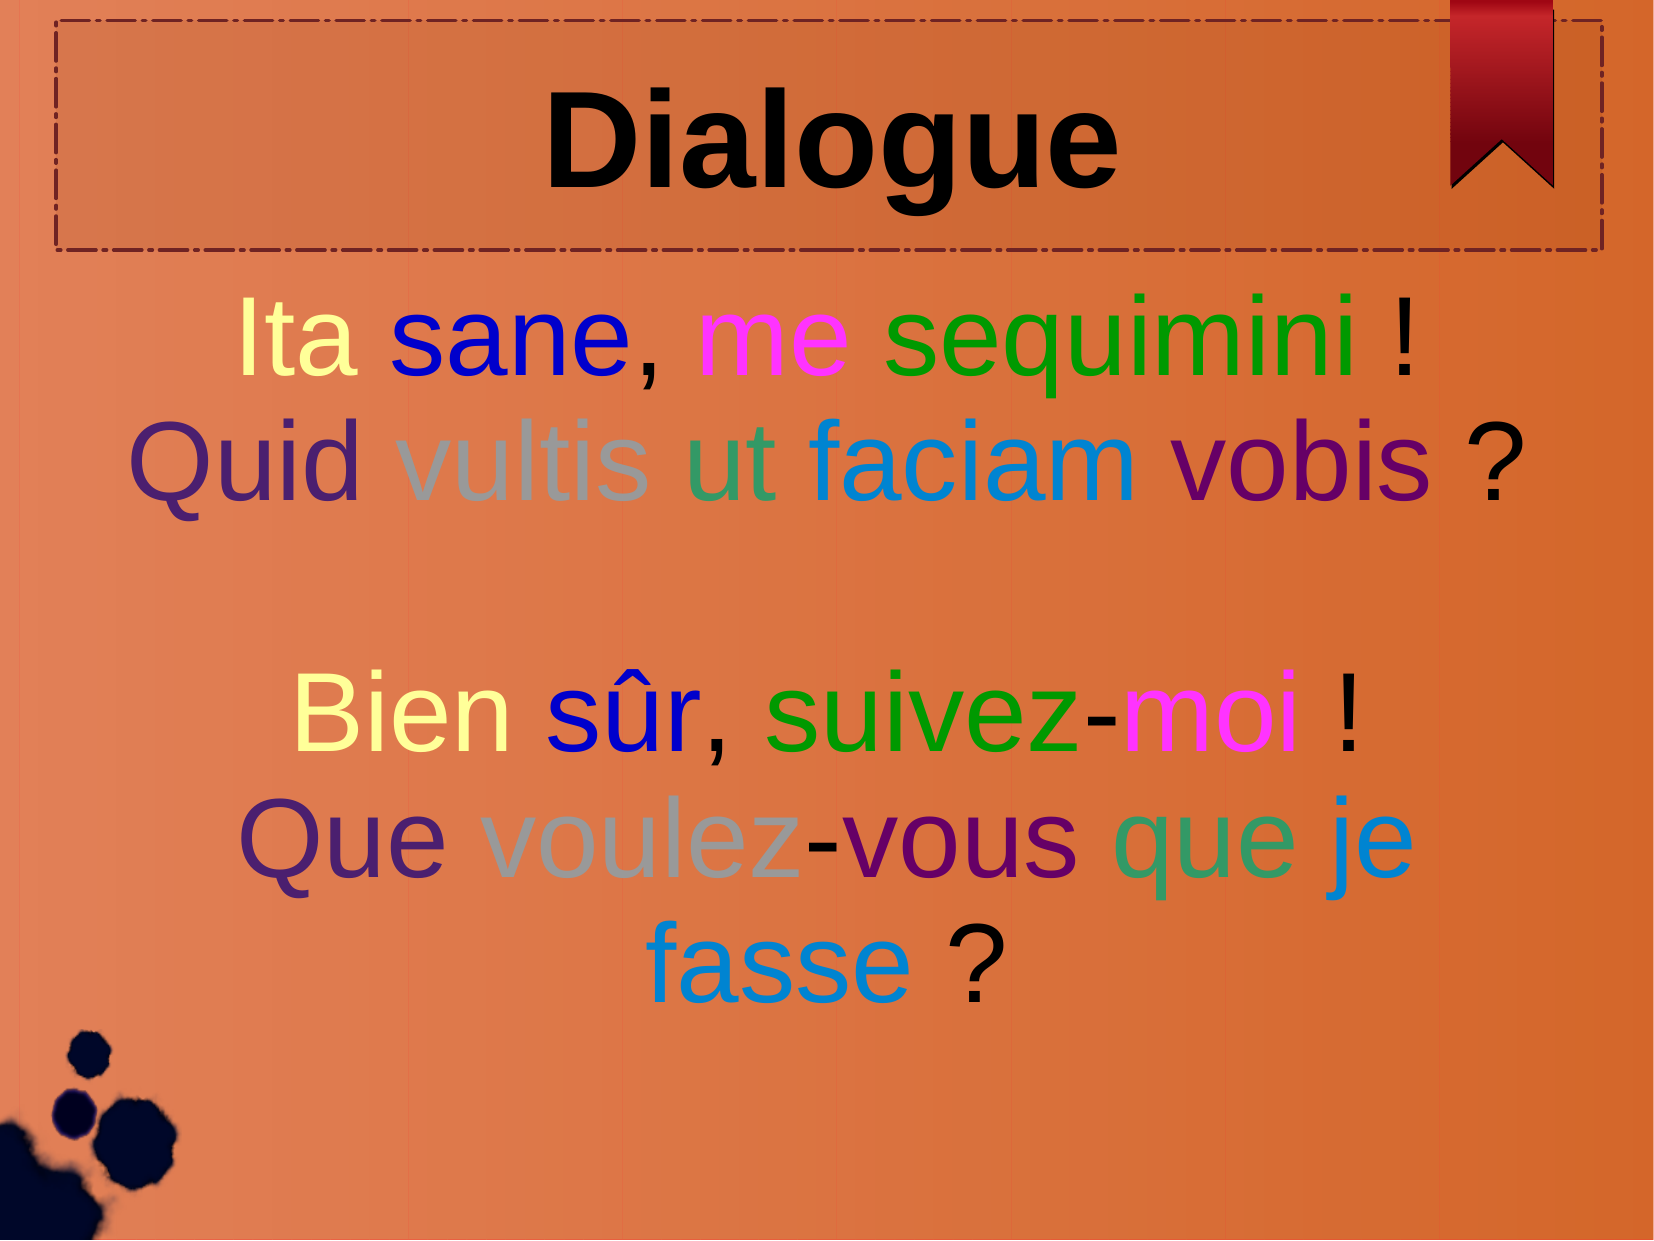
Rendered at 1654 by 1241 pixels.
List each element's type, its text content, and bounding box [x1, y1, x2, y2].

title Dialogue [59, 23, 1607, 257]
text_box Ita sane, me sequimini ! Quid vultis ut faciam vobis ? Bien sûr, suivez-moi ! Que voulez-vous que je fasse ? [82, 273, 1571, 1027]
